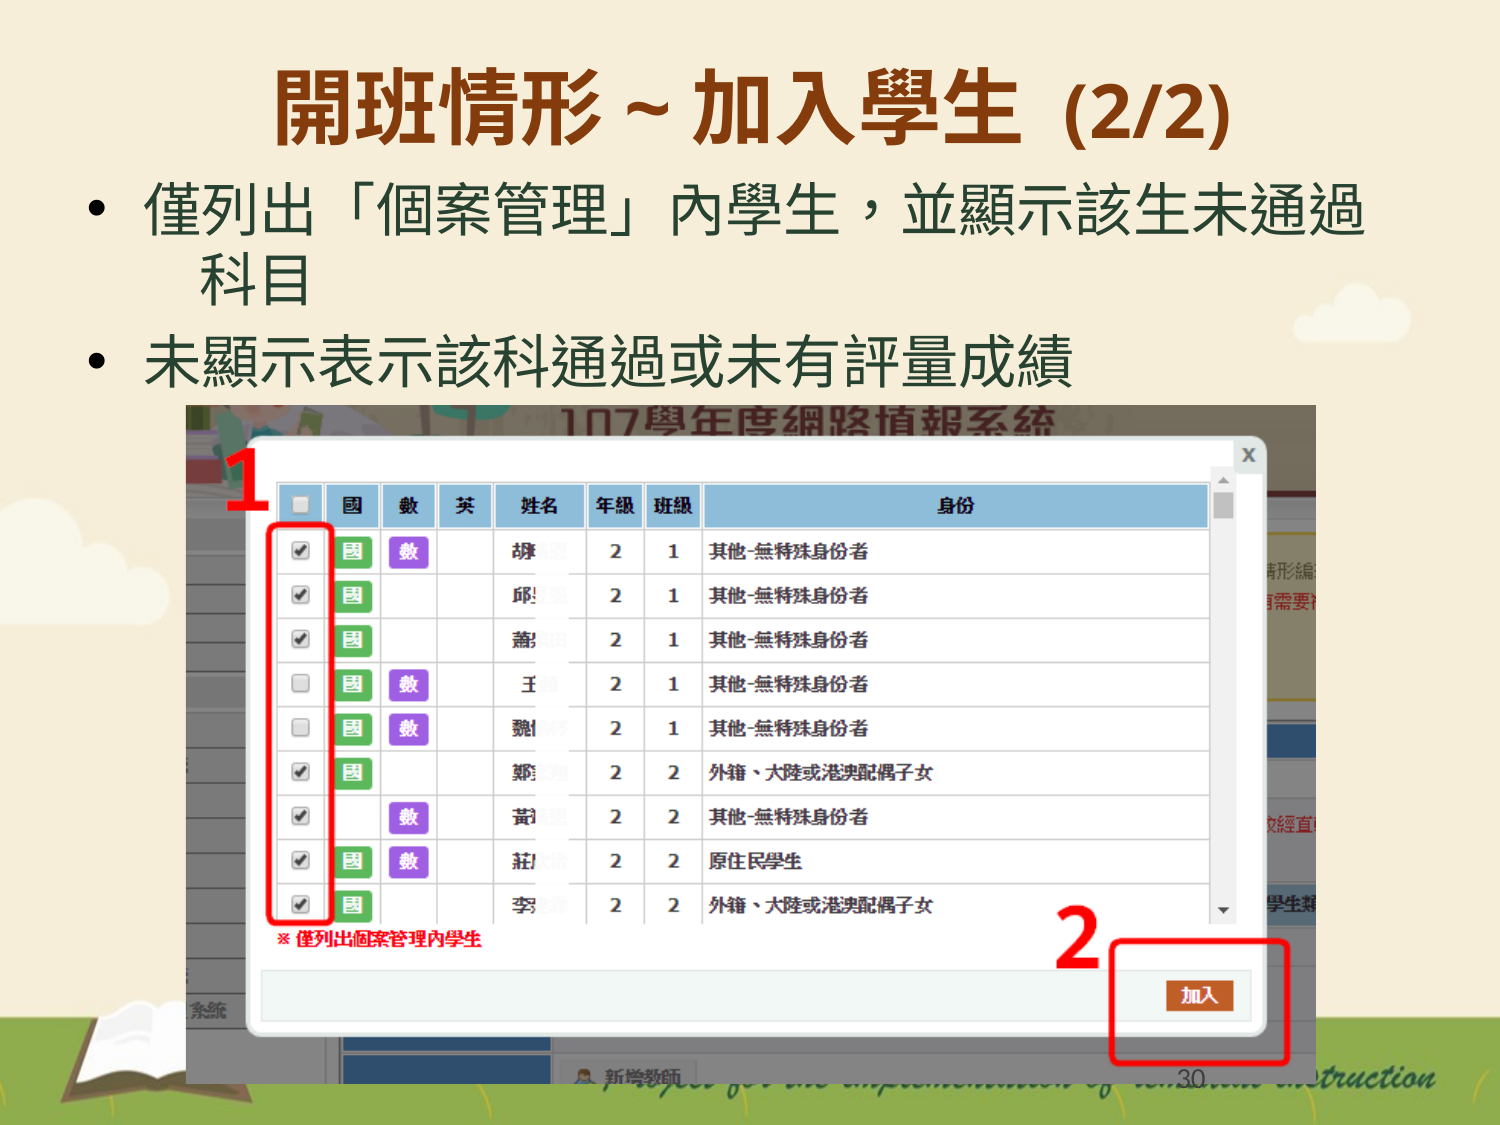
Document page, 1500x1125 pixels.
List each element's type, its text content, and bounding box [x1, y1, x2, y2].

text_box 僅列出「個案管理」內學生，並顯示該生未通過科目 未顯示表示該科通過或未有評量成績 [72, 178, 1430, 403]
text_box [1161, 1046, 1499, 1107]
title 開班情形~加入學生 (2/2) [13, 45, 1491, 178]
picture [185, 405, 1316, 1084]
